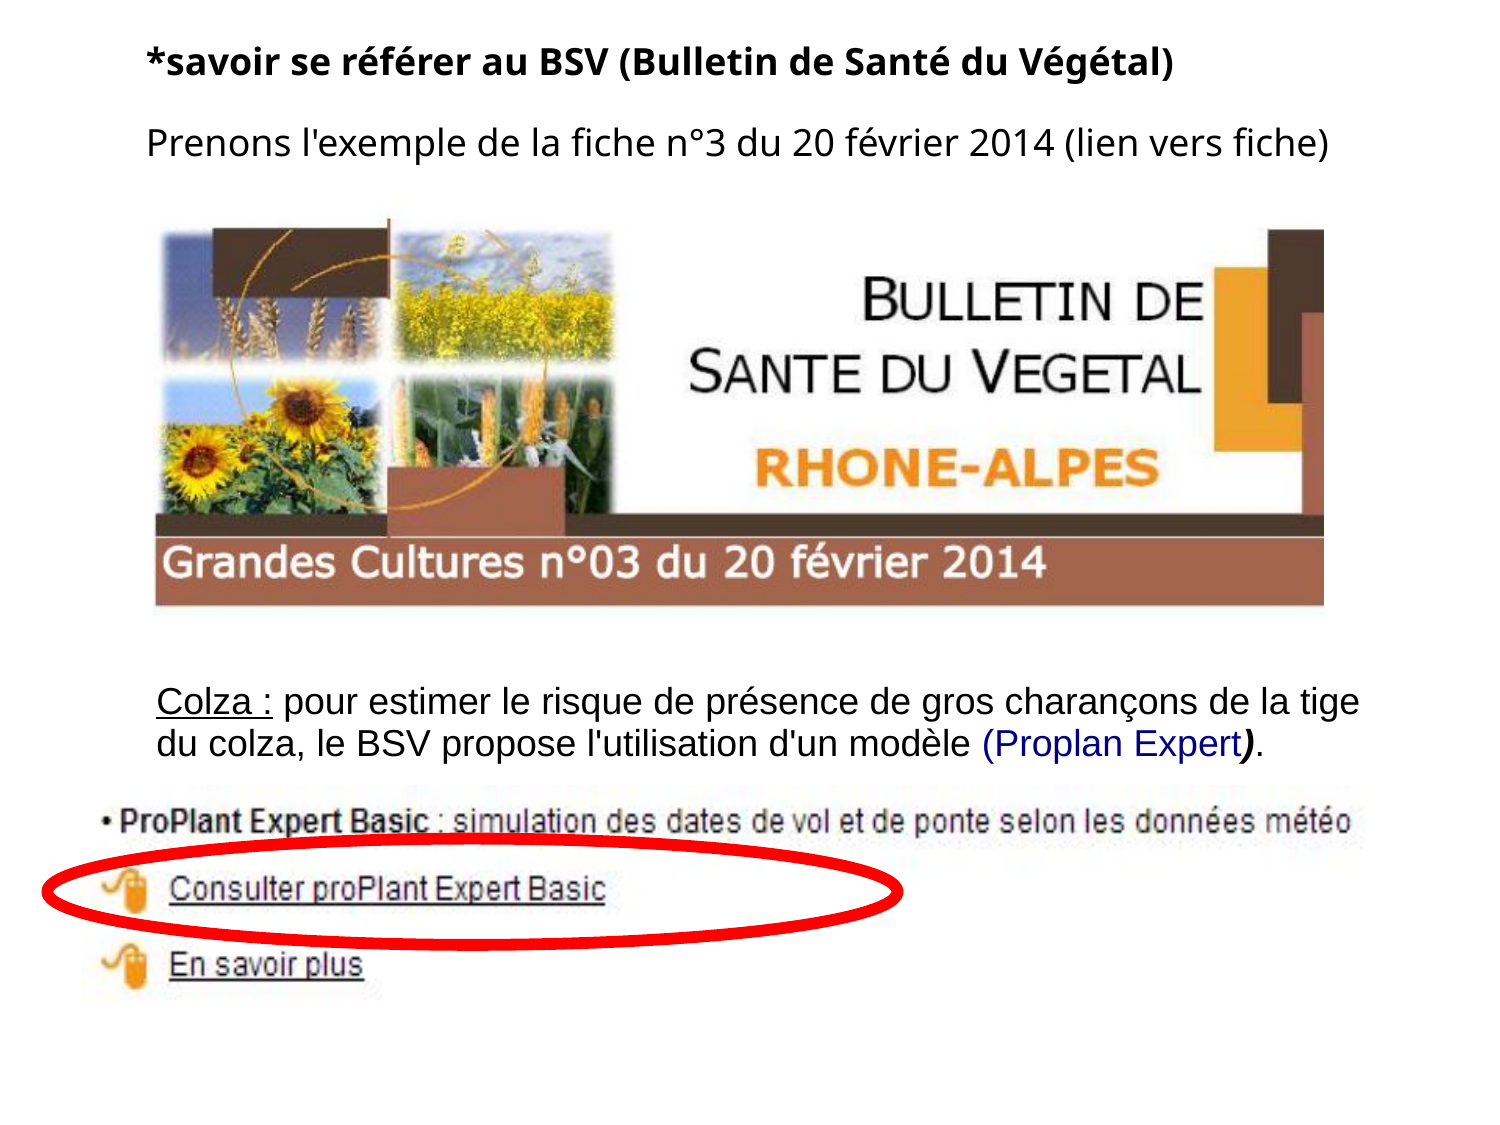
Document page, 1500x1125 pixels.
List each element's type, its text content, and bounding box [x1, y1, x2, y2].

picture [153, 200, 1324, 615]
text_box Colza : pour estimer le risque de présence de gros charançons de la tige du colza, le BSV propose l'utilisation d'un modèle (Proplan Expert). [141, 673, 1406, 785]
picture [82, 785, 1453, 1028]
picture [82, 845, 891, 938]
list *savoir se référer au BSV (Bulletin de Santé du Végétal) Prenons l'exemple de la fiche n°3 du 20 février 2014 (lien vers fiche) [75, 35, 1425, 866]
